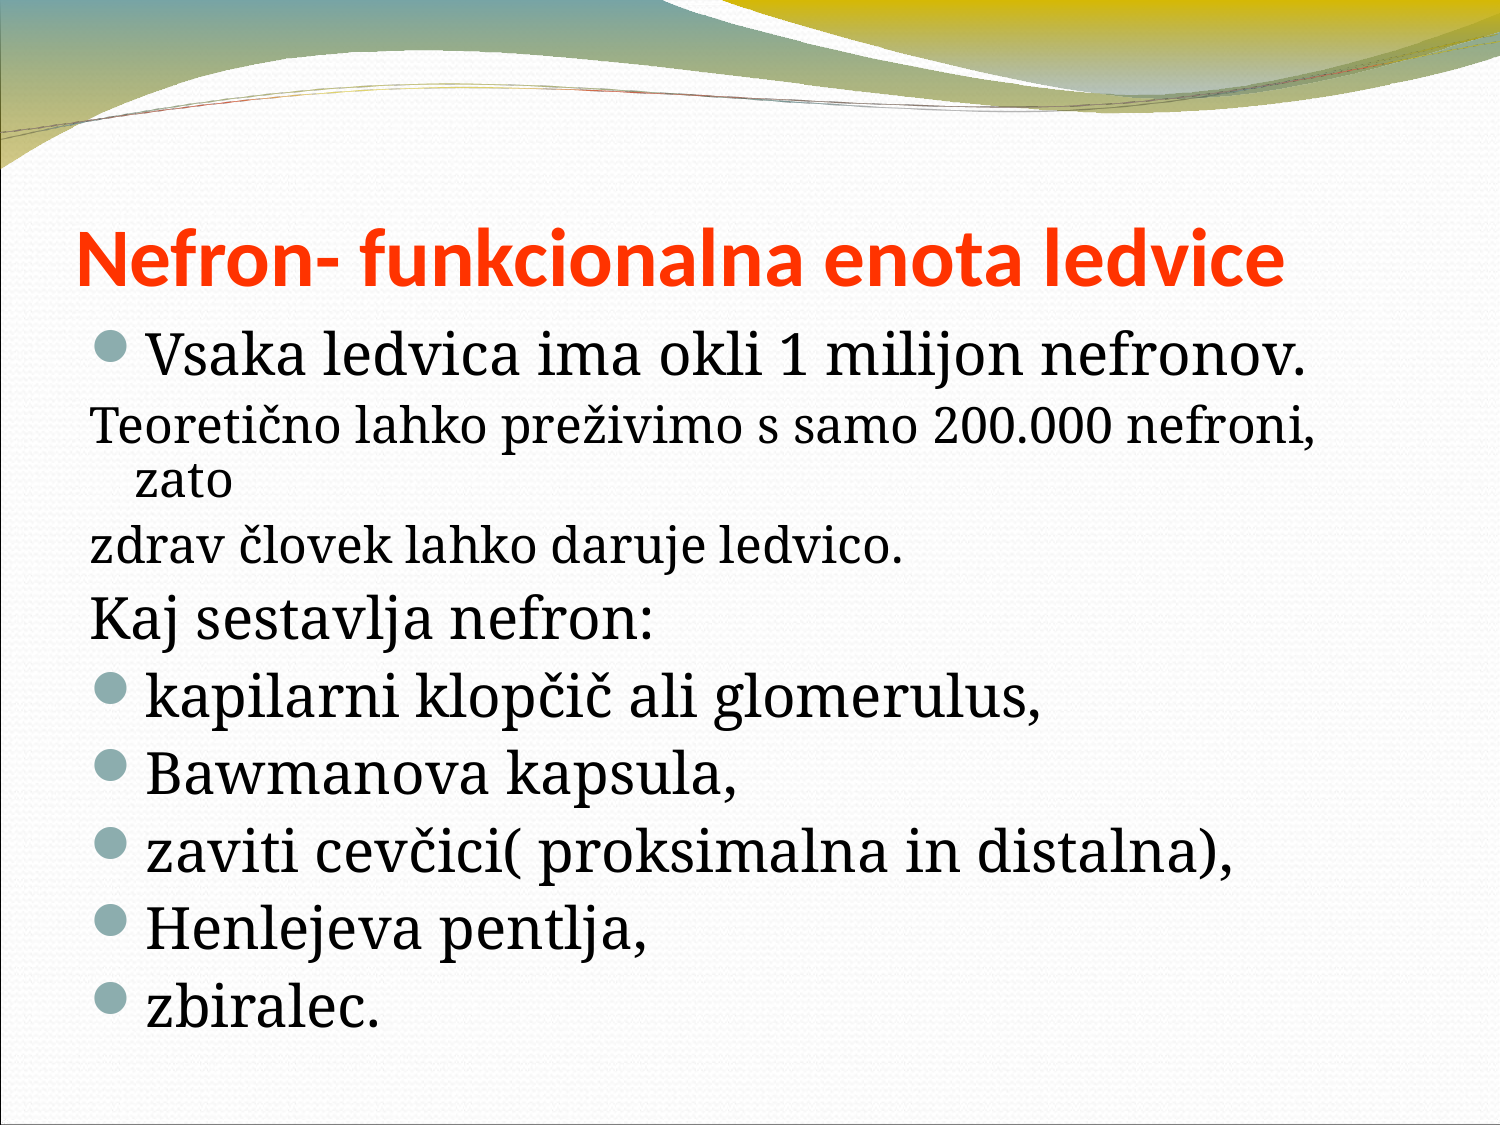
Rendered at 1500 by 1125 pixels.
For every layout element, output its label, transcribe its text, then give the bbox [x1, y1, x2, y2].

text_box Vsaka ledvica ima okli 1 milijon nefronov. Teoretično lahko preživimo s samo 200.000 nefroni, zato zdrav človek lahko daruje ledvico. Kaj sestavlja nefron: kapilarni klopčič ali glomerulus, Bawmanova kapsula, zaviti cevčici( proksimalna in distalna), Henlejeva pentlja, zbiralec. [74, 317, 1425, 1038]
picture [0, 0, 1500, 1125]
text_box Nefron- funkcionalna enota ledvice [74, 115, 1425, 304]
